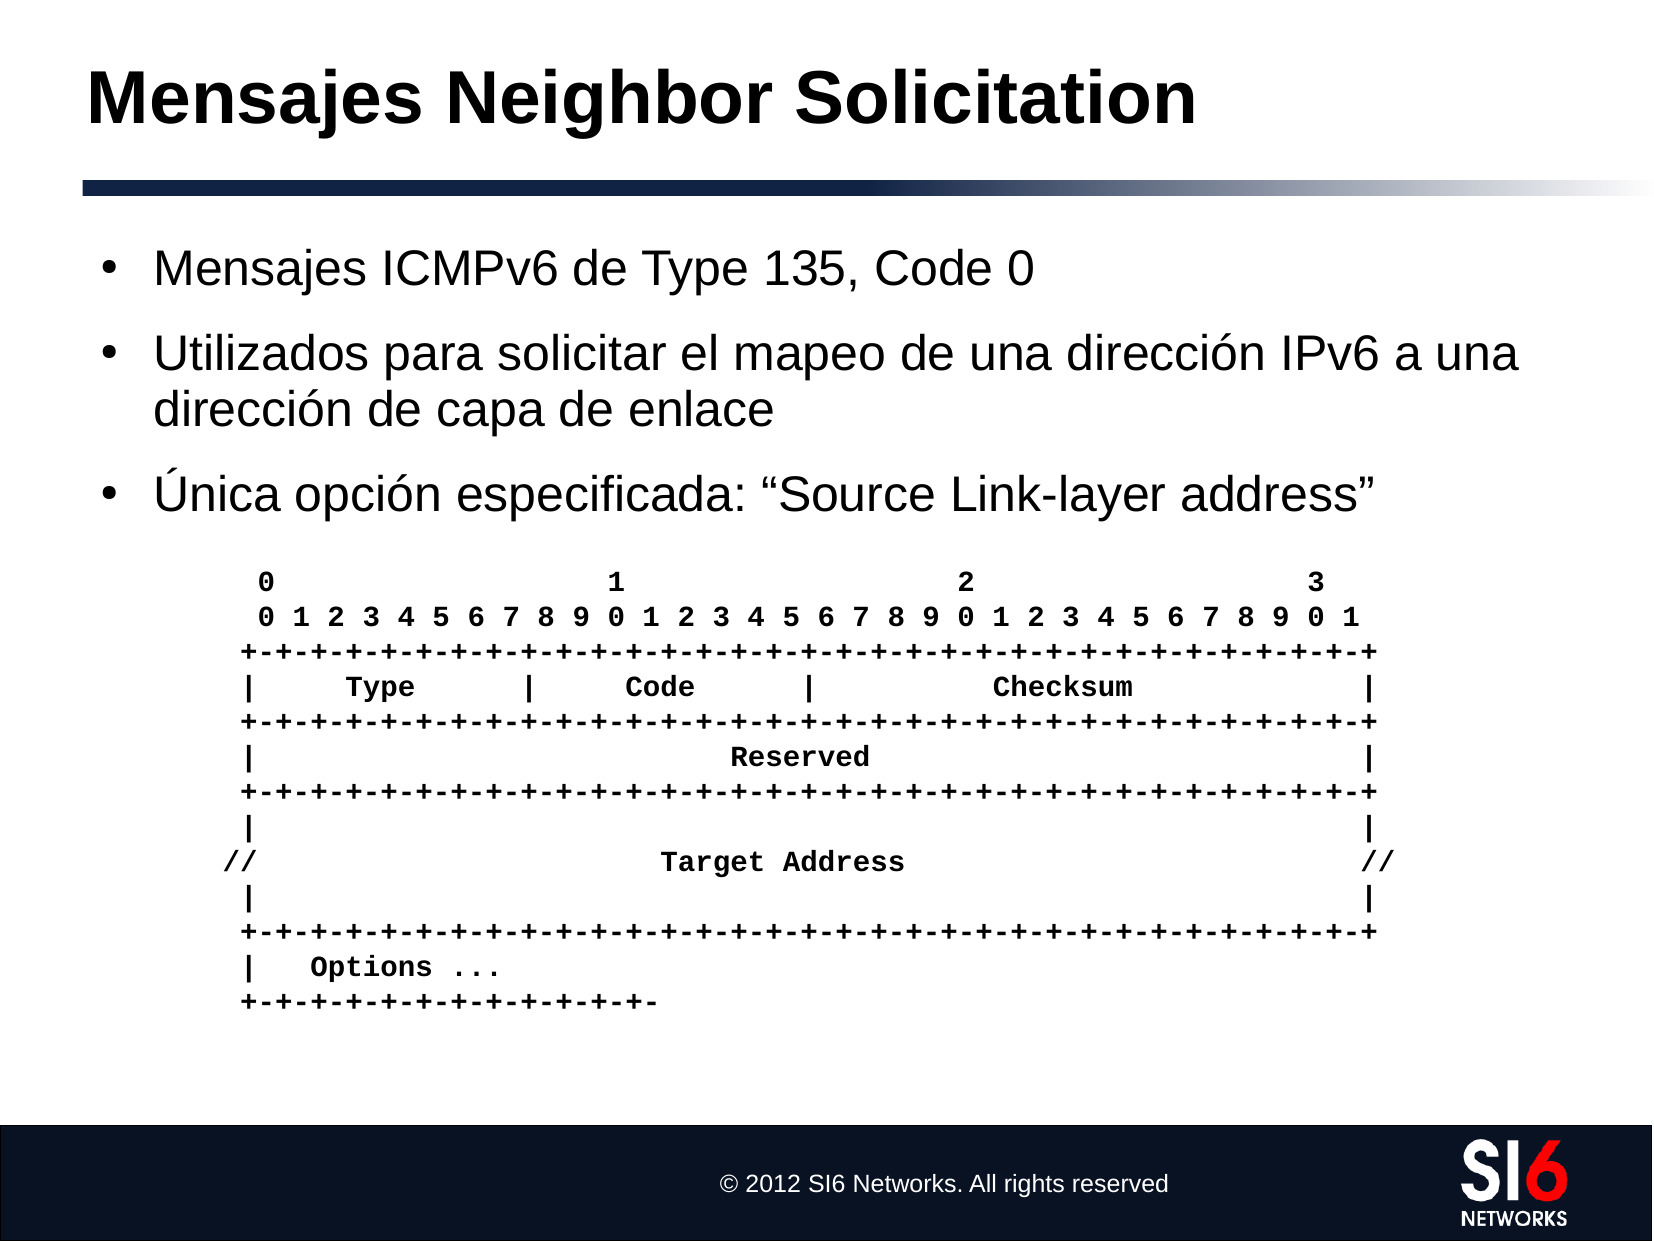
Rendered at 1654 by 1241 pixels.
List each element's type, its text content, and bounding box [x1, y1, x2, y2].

text_box 0 1 2 3 0 1 2 3 4 5 6 7 8 9 0 1 2 3 4 5 6 7 8 9 0 1 2 3 4 5 6 7 8 9 0 1 +-+-+-+-+-+-+-+-+-+-+-+-+-+-+-+-+-+-+-+-+-+-+-+-+-+-+-+-+-+-+-+-+ | Type | Code | Checksum | +-+-+-+-+-+-+-+-+-+-+-+-+-+-+-+-+-+-+-+-+-+-+-+-+-+-+-+-+-+-+-+-+ | Reserved | +-+-+-+-+-+-+-+-+-+-+-+-+-+-+-+-+-+-+-+-+-+-+-+-+-+-+-+-+-+-+-+-+ | | // Target Address // | | +-+-+-+-+-+-+-+-+-+-+-+-+-+-+-+-+-+-+-+-+-+-+-+-+-+-+-+-+-+-+-+-+ | Options ... +-+-+-+-+-+-+-+-+-+-+-+- [190, 554, 1411, 1025]
list Mensajes ICMPv6 de Type 135, Code 0 Utilizados para solicitar el mapeo de una dirección IPv6 a una dirección de capa de enlace Única opción especificada: “Source Link-layer address” [82, 240, 1571, 1059]
picture [1461, 1139, 1567, 1226]
title Mensajes Neighbor Solicitation [86, 30, 1576, 166]
